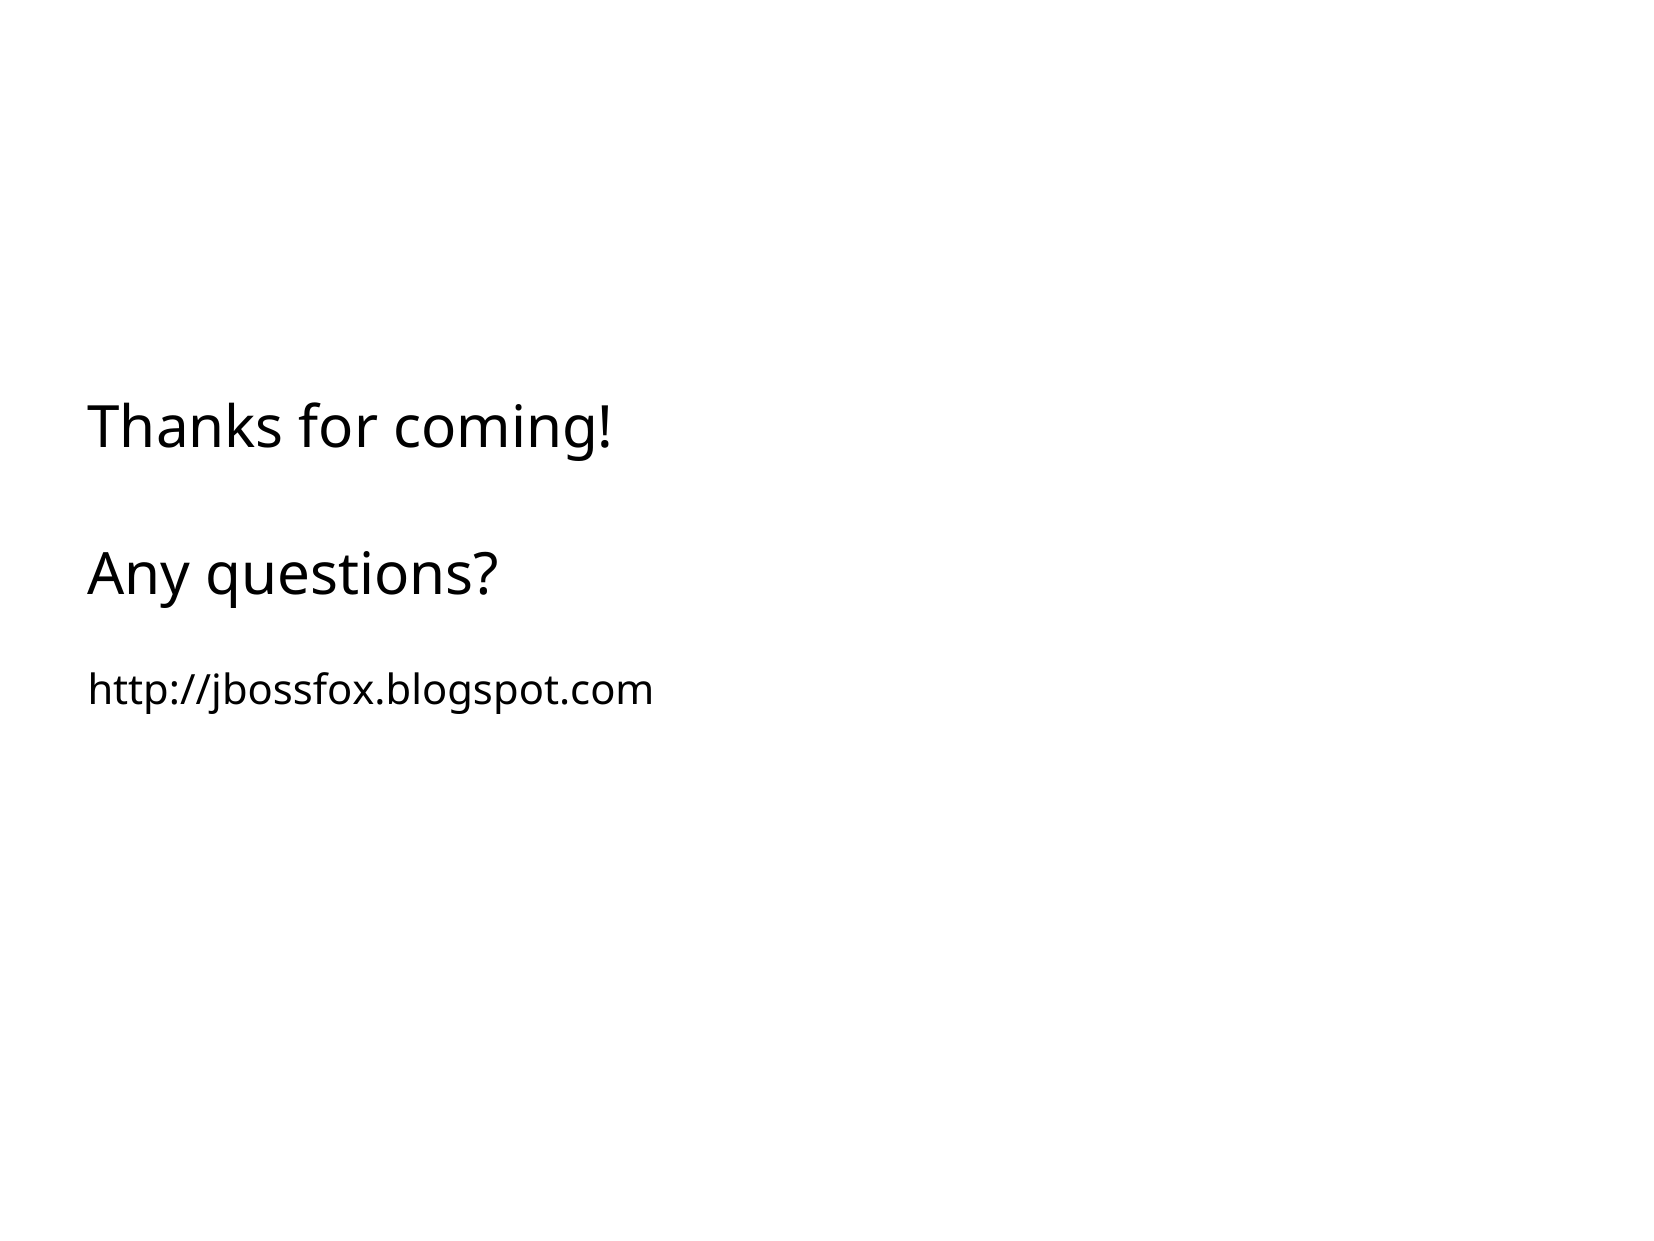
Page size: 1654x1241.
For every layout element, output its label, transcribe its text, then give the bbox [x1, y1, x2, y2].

title Thanks for coming! Any questions? http://jbossfox.blogspot.com [87, 384, 1576, 719]
